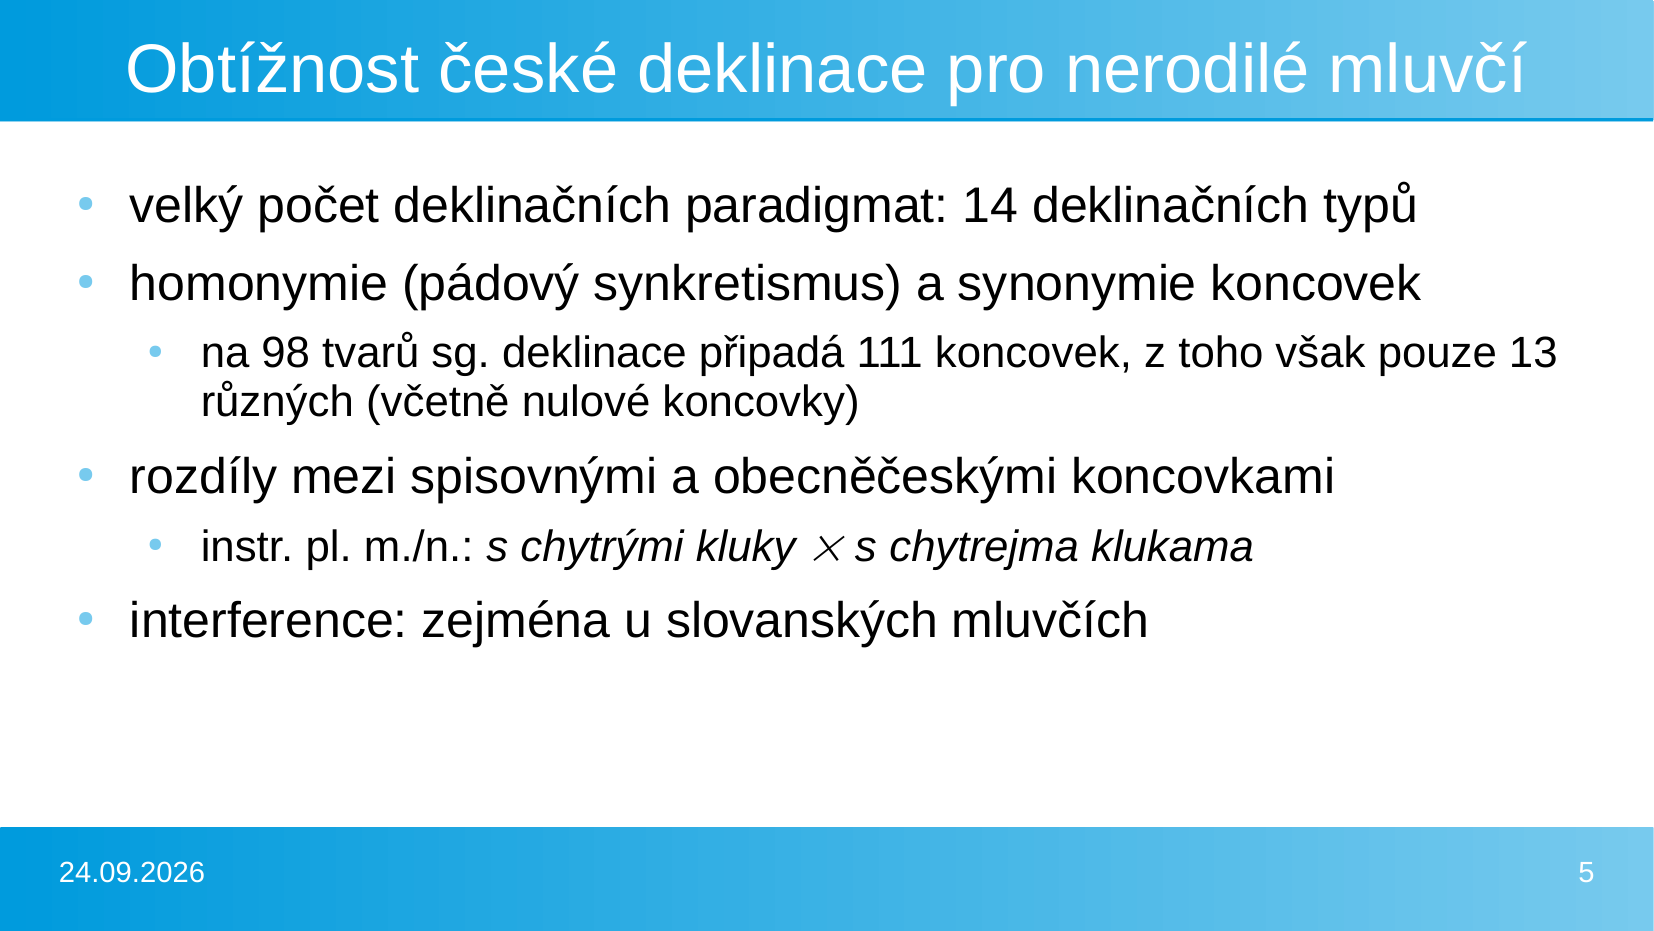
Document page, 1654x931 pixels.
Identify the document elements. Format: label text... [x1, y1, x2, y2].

list velký počet deklinačních paradigmat: 14 deklinačních typů homonymie (pádový synkretismus) a synonymie koncovek na 98 tvarů sg. deklinace připadá 111 koncovek, z toho však pouze 13 různých (včetně nulové koncovky) rozdíly mezi spisovnými a obecněčeskými koncovkami instr. pl. m./n.: s chytrými kluky  s chytrejma klukama interference: zejména u slovanských mluvčích [59, 177, 1595, 768]
title Obtížnost české deklinace pro nerodilé mluvčí [59, 29, 1595, 108]
